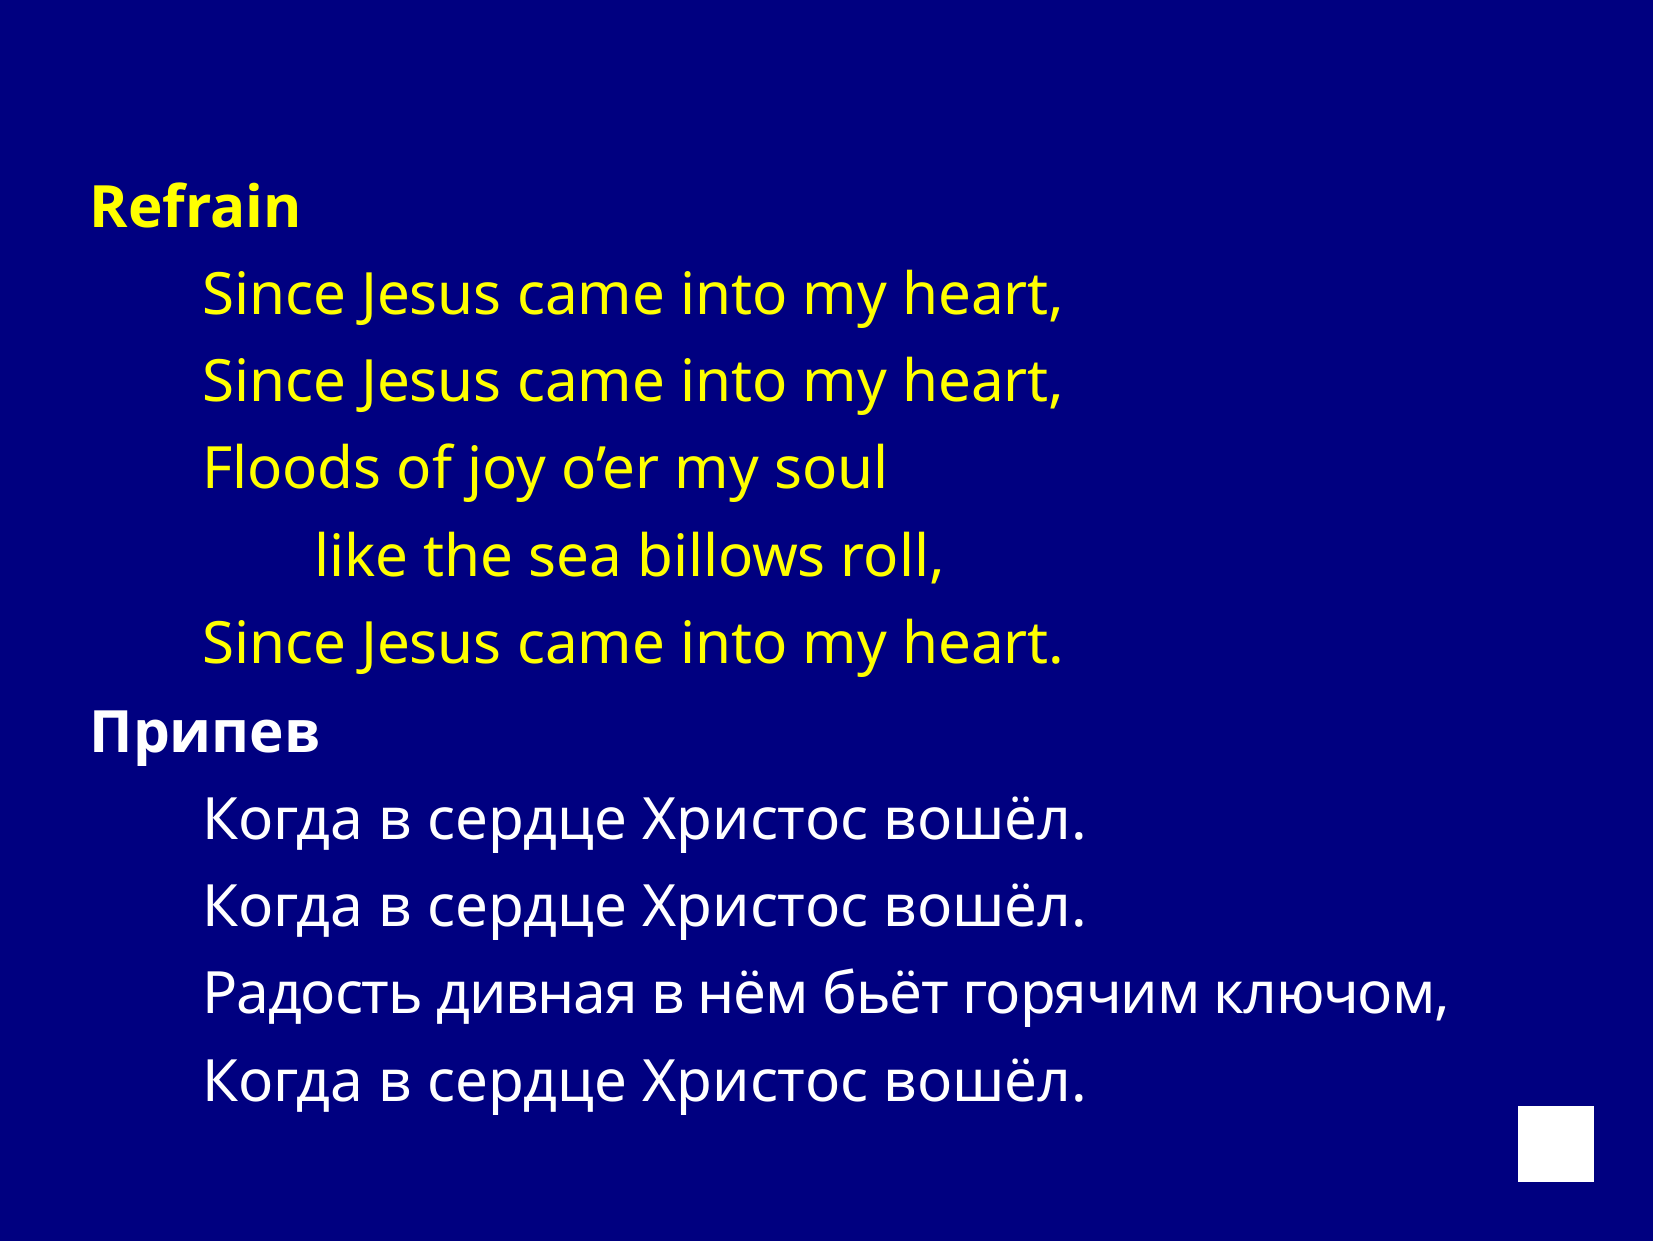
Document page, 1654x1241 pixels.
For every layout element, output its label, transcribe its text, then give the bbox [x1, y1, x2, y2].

text_box Refrain Since Jesus came into my heart, Since Jesus came into my heart, Floods of joy o’er my soul like the sea billows roll, Since Jesus came into my heart. [75, 150, 1576, 675]
text_box [1518, 1163, 1594, 1182]
text_box Припев Когда в сердце Христос вошёл. Когда в сердце Христос вошёл. Радость дивная в нём бьёт горячим ключом, Когда в сердце Христос вошёл. [75, 675, 1653, 1163]
